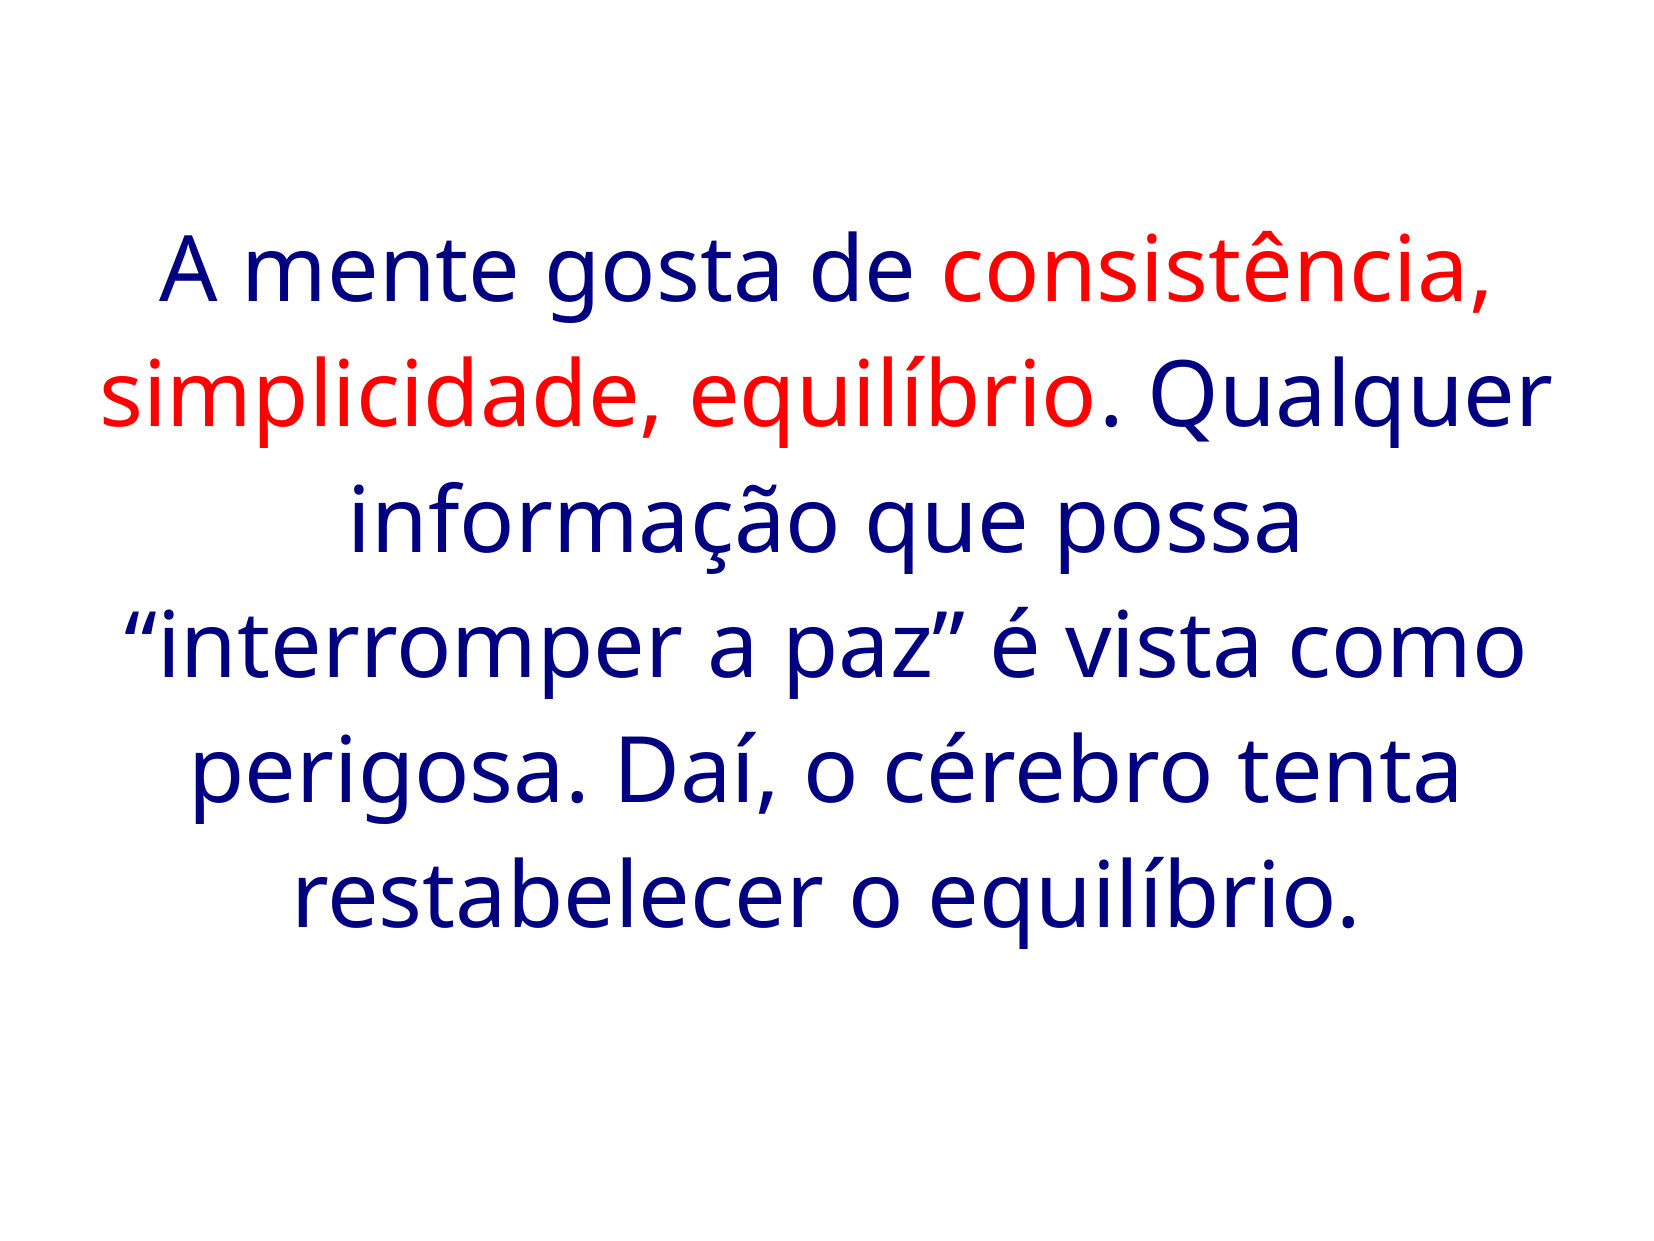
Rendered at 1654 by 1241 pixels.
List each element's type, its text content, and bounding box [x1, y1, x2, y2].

subtitle A mente gosta de consistência, simplicidade, equilíbrio. Qualquer informação que possa “interromper a paz” é vista como perigosa. Daí, o cérebro tenta restabelecer o equilíbrio. [82, 329, 1571, 829]
